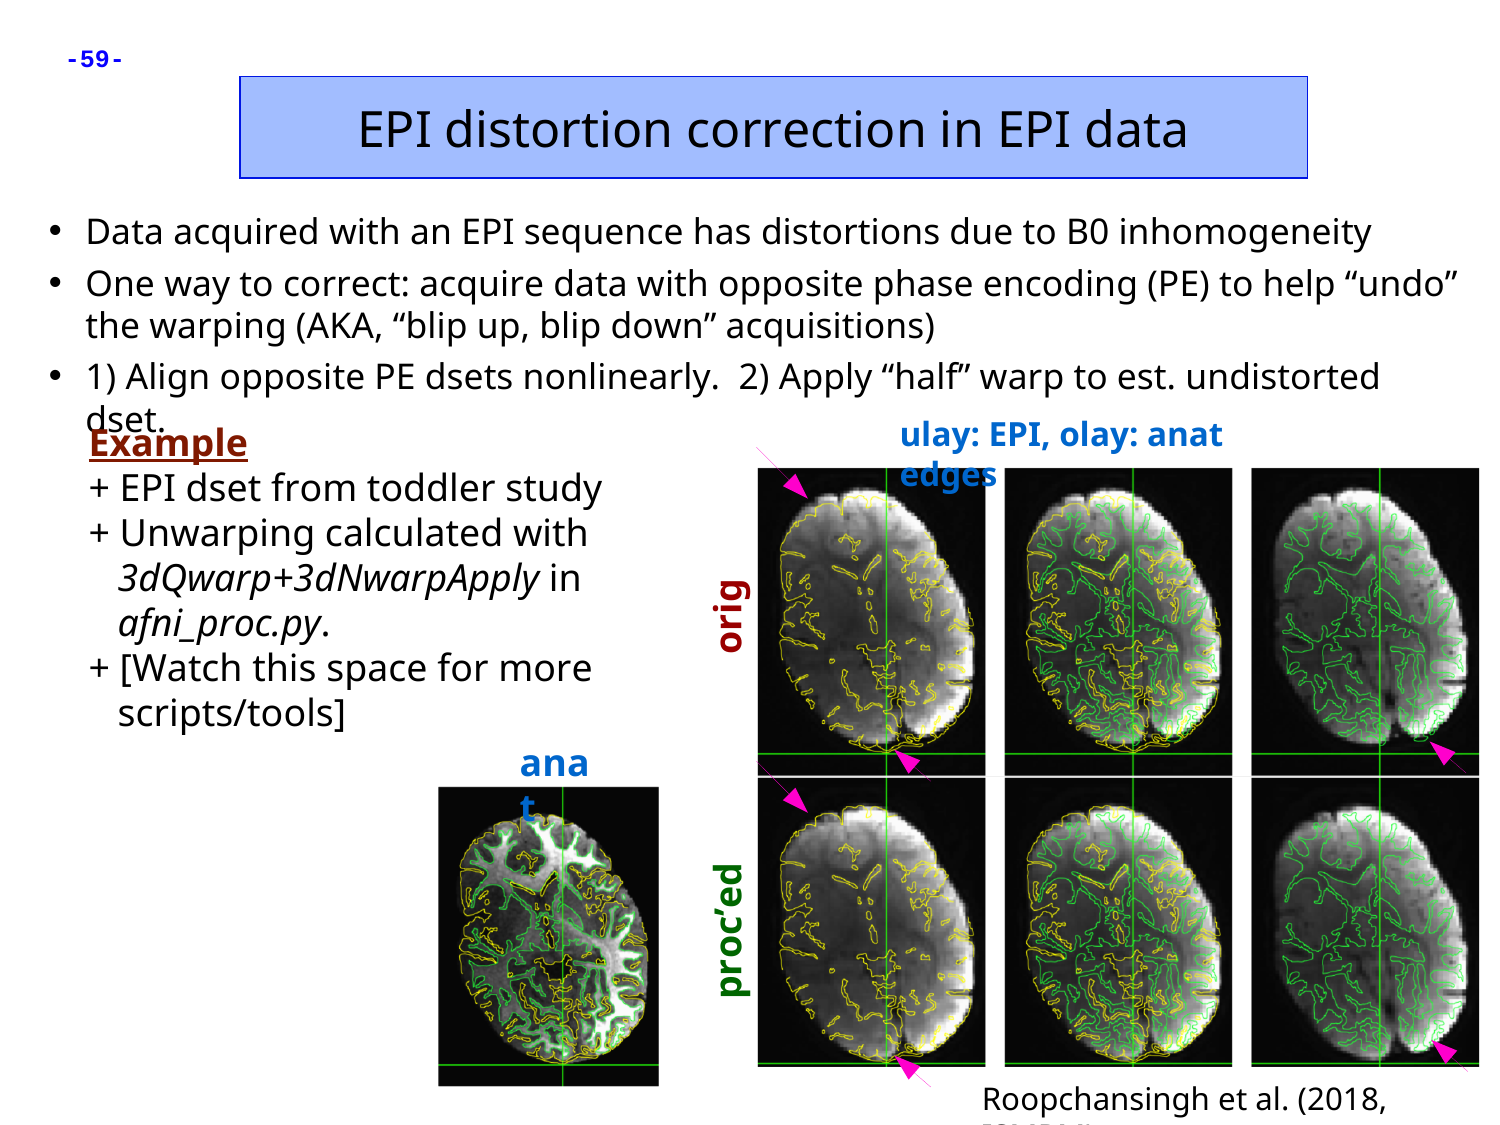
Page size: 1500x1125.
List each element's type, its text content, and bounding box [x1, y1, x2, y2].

text_box anat [504, 731, 614, 792]
text_box ulay: EPI, olay: anat edges [884, 406, 1331, 467]
text_box Roopchansingh et al. (2018, ISMRM) [967, 1071, 1496, 1125]
picture [926, 472, 933, 482]
picture [438, 786, 659, 1088]
text_box EPI distortion correction in EPI data [240, 76, 1308, 179]
text_box orig [696, 557, 757, 670]
picture [756, 466, 1480, 1067]
picture [947, 472, 954, 482]
text_box proc’ed [696, 840, 757, 1015]
text_box Data acquired with an EPI sequence has distortions due to B0 inhomogeneity One way to correct: acquire data with opposite phase encoding (PE) to help “undo” the warping (AKA, “blip up, blip down” acquisitions) 1) Align opposite PE dsets nonlinearly. 2) Apply “half” warp to est. undistorted dset. [33, 201, 1480, 285]
text_box Example + EPI dset from toddler study + Unwarping calculated with 3dQwarp+3dNwarpApply in afni_proc.py. + [Watch this space for more scripts/tools] [73, 411, 658, 742]
